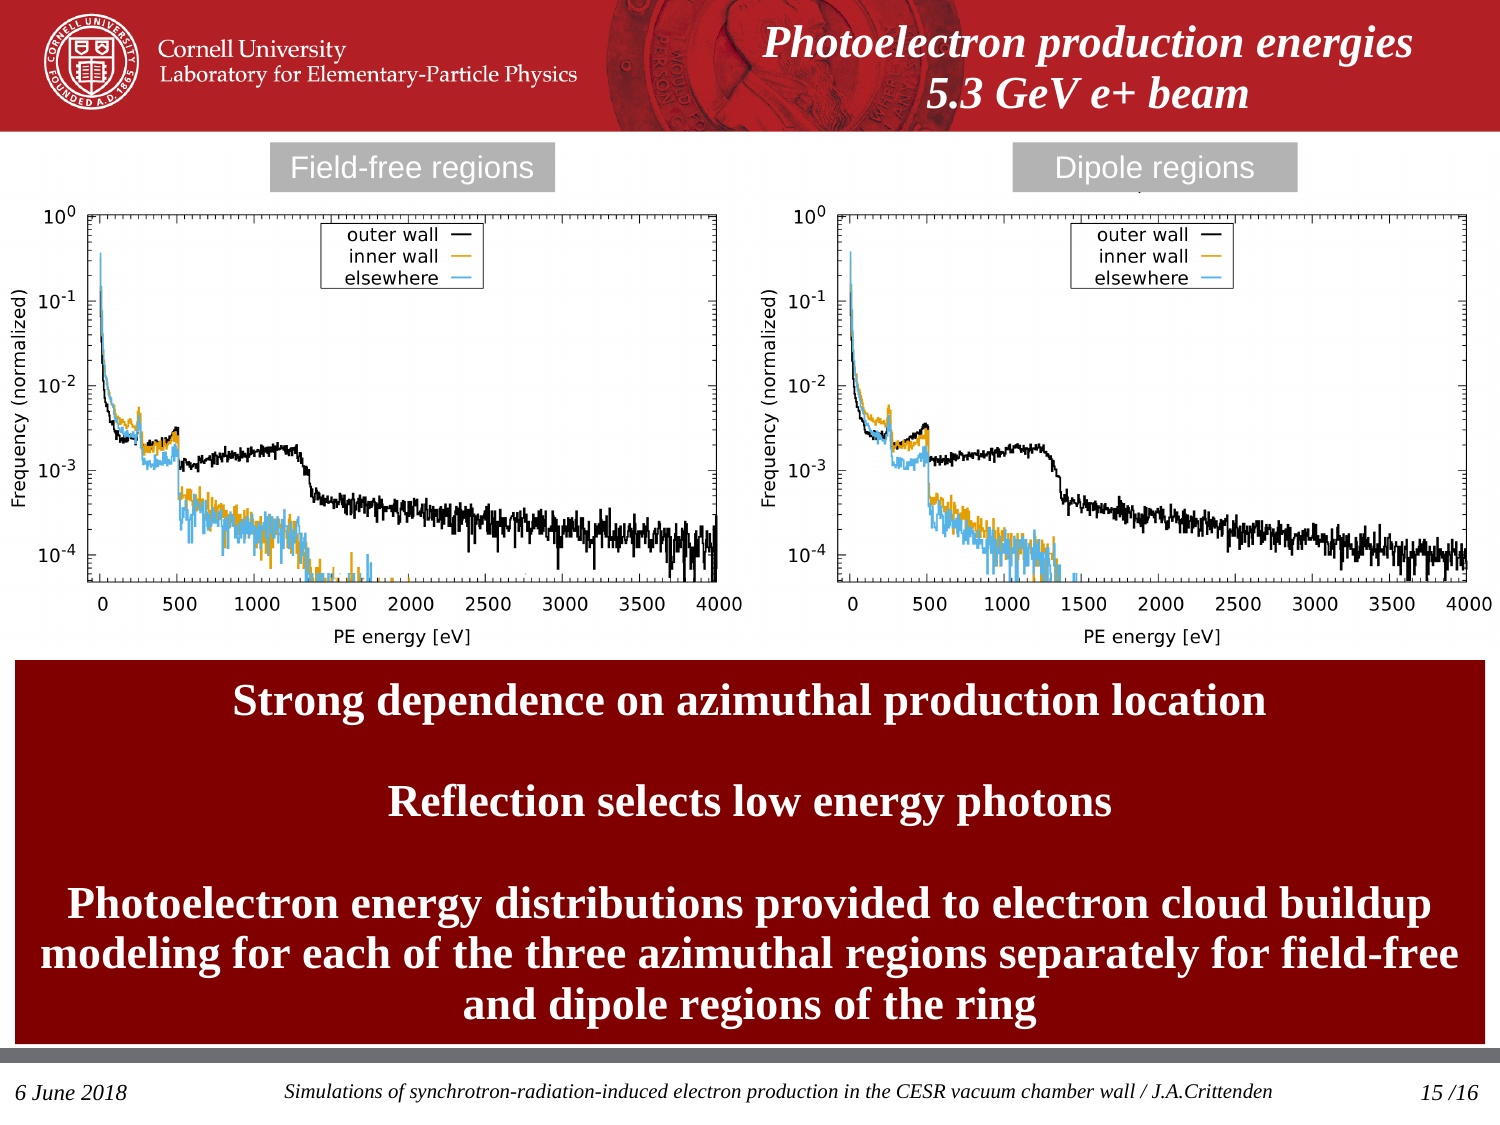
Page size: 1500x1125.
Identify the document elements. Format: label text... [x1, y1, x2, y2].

picture [0, 149, 1500, 650]
text_box Field-free regions [270, 142, 556, 193]
picture [0, 0, 675, 132]
text_box Dipole regions [1012, 142, 1298, 193]
text_box Strong dependence on azimuthal production location Reflection selects low energy photons Photoelectron energy distributions provided to electron cloud buildup modeling for each of the three azimuthal regions separately for field-free and dipole regions of the ring [15, 660, 1486, 1045]
title Photoelectron production energies 5.3 GeV e+ beam [675, 0, 1500, 136]
